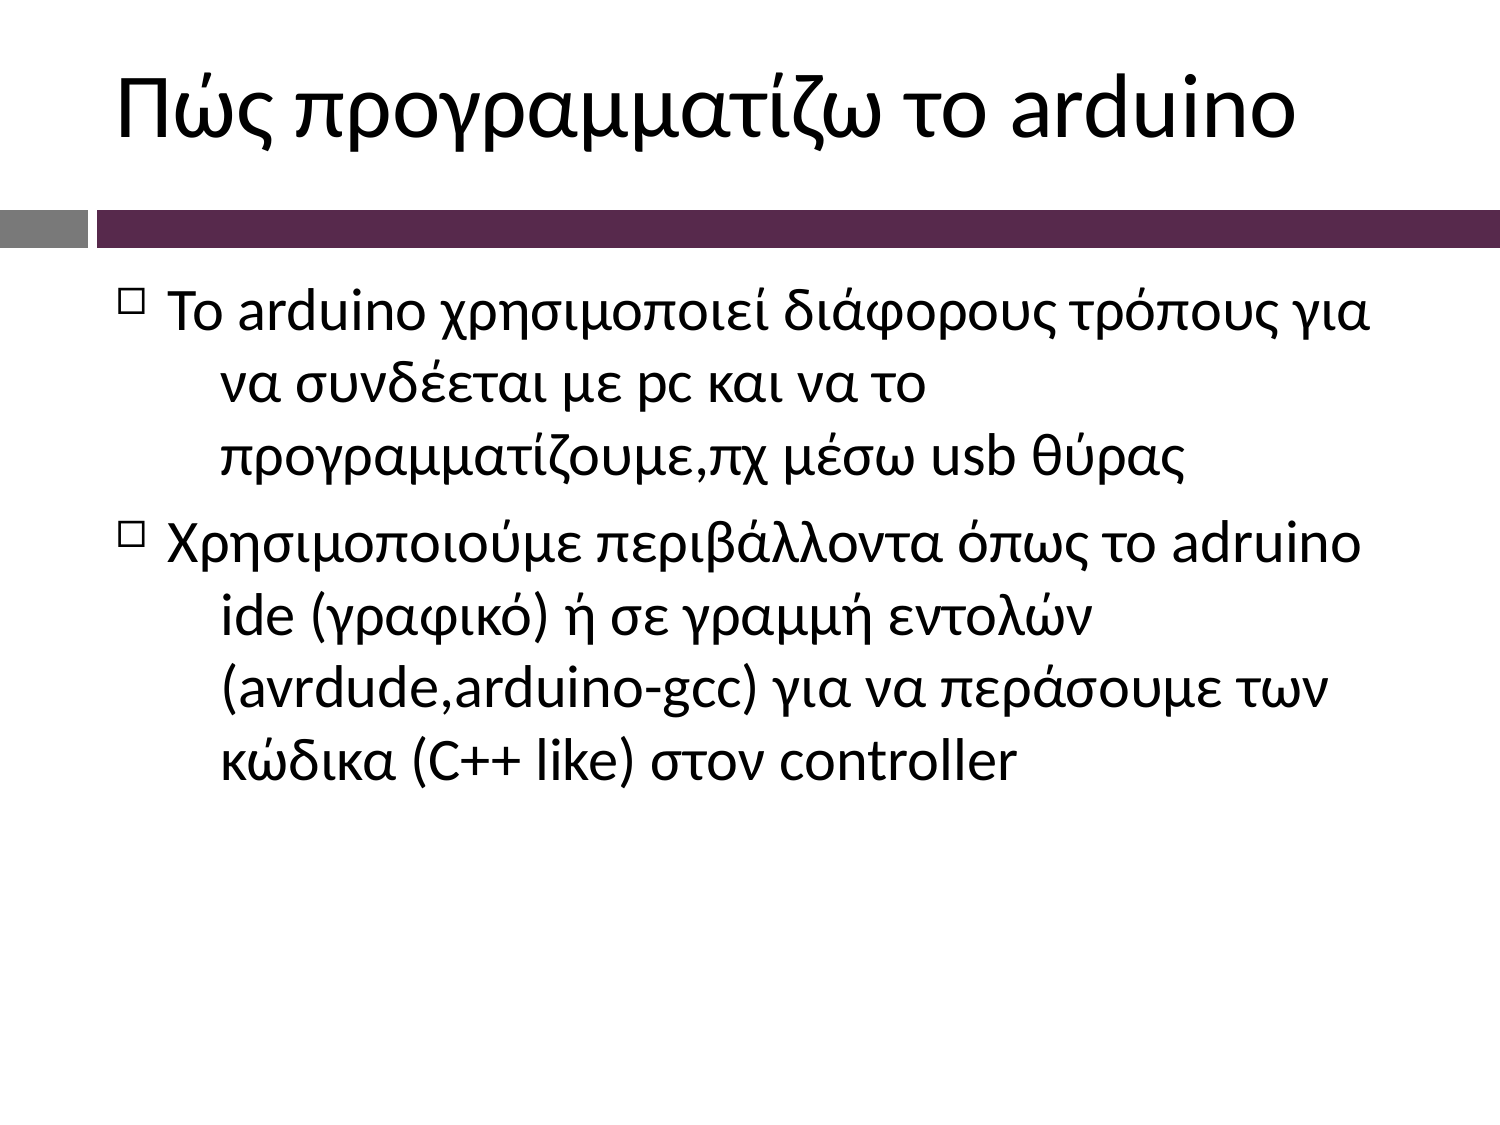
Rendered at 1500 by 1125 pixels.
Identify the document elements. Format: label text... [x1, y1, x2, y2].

list Το arduino χρησιμοποιεί διάφορους τρόπους για να συνδέεται με pc και να το προγραμματίζουμε,πχ μέσω usb θύρας Χρησιμοποιούμε περιβάλλοντα όπως το adruino ide (γραφικό) ή σε γραμμή εντολών (avrdude,arduino-gcc) για να περάσουμε των κώδικα (C++ like) στον controller [100, 262, 1438, 1000]
title Πώς προγραμματίζω το arduino [100, 19, 1438, 182]
